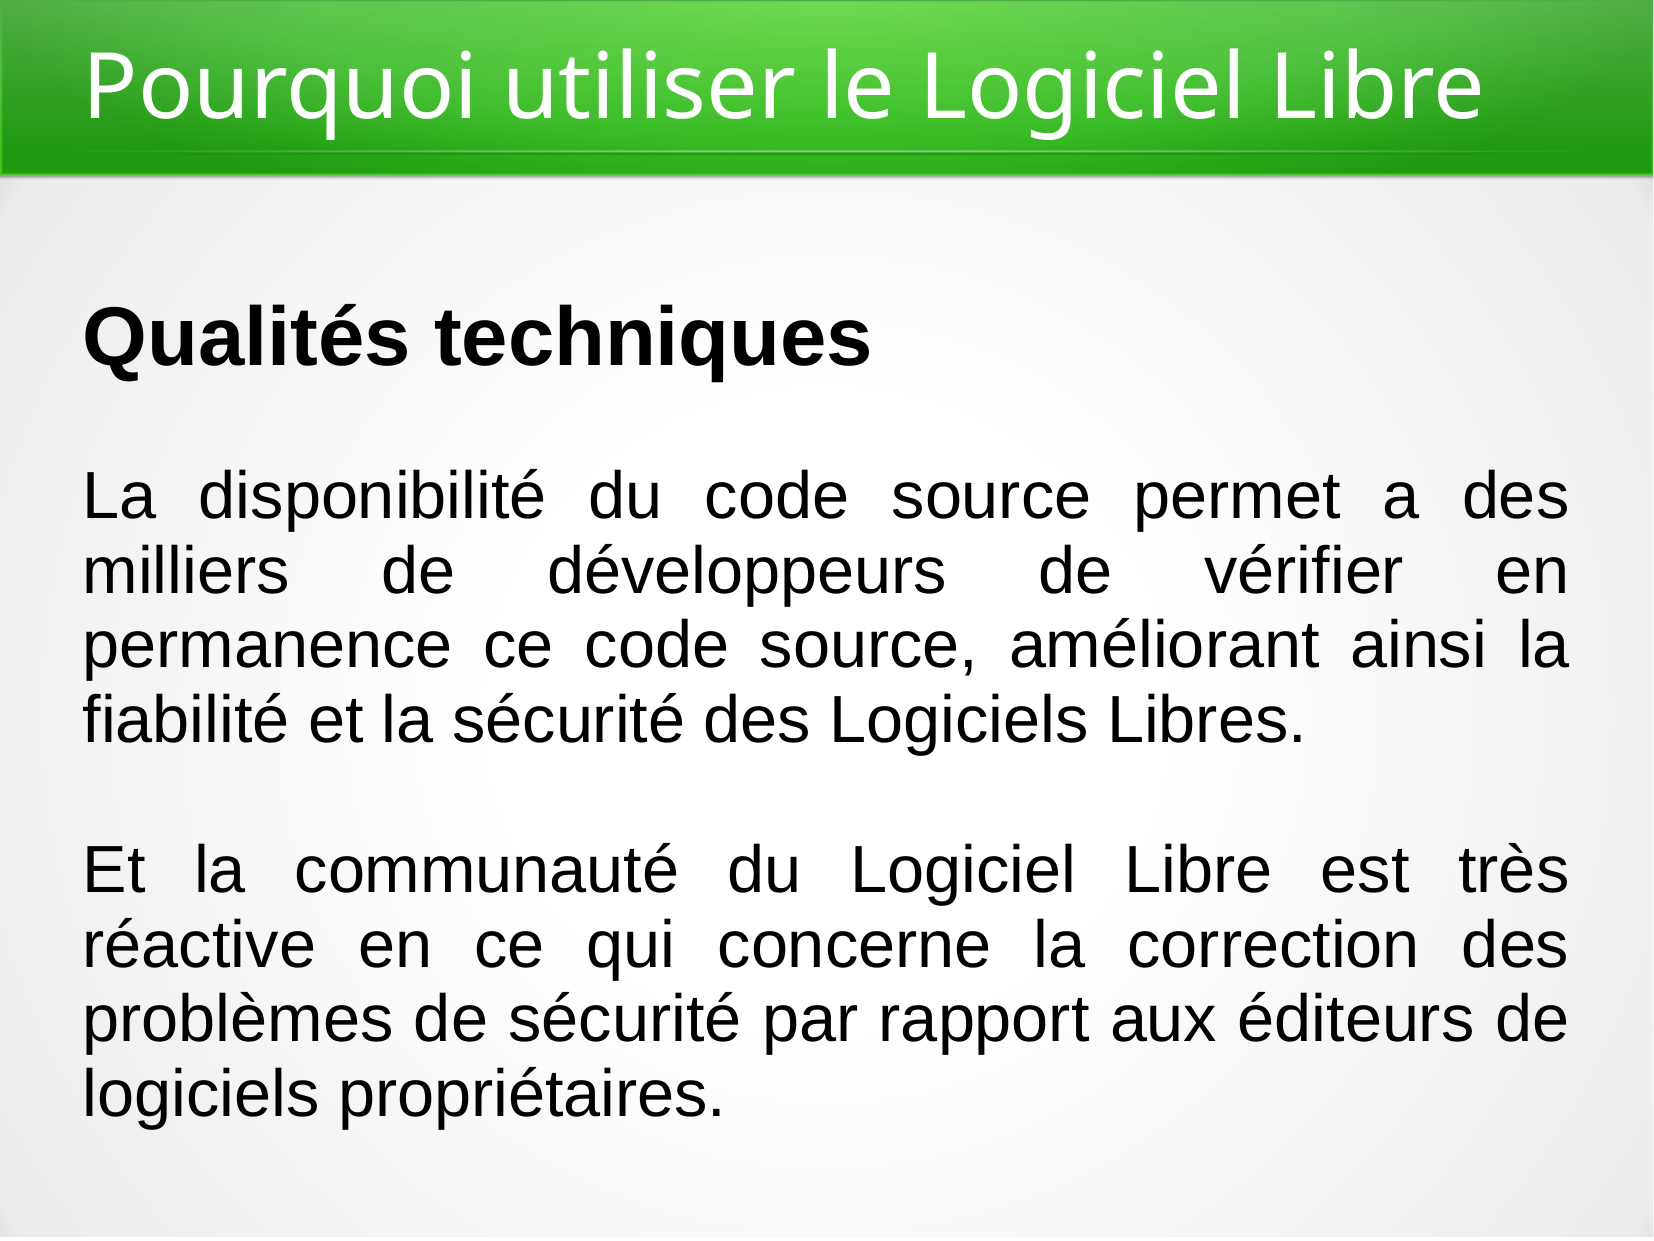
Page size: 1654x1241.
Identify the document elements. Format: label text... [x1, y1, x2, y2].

title Pourquoi utiliser le Logiciel Libre [82, 11, 1571, 154]
subtitle Qualités techniques La disponibilité du code source permet a des milliers de développeurs de vérifier en permanence ce code source, améliorant ainsi la fiabilité et la sécurité des Logiciels Libres. Et la communauté du Logiciel Libre est très réactive en ce qui concerne la correction des problèmes de sécurité par rapport aux éditeurs de logiciels propriétaires. [82, 290, 1571, 1131]
picture [0, 0, 1654, 1237]
